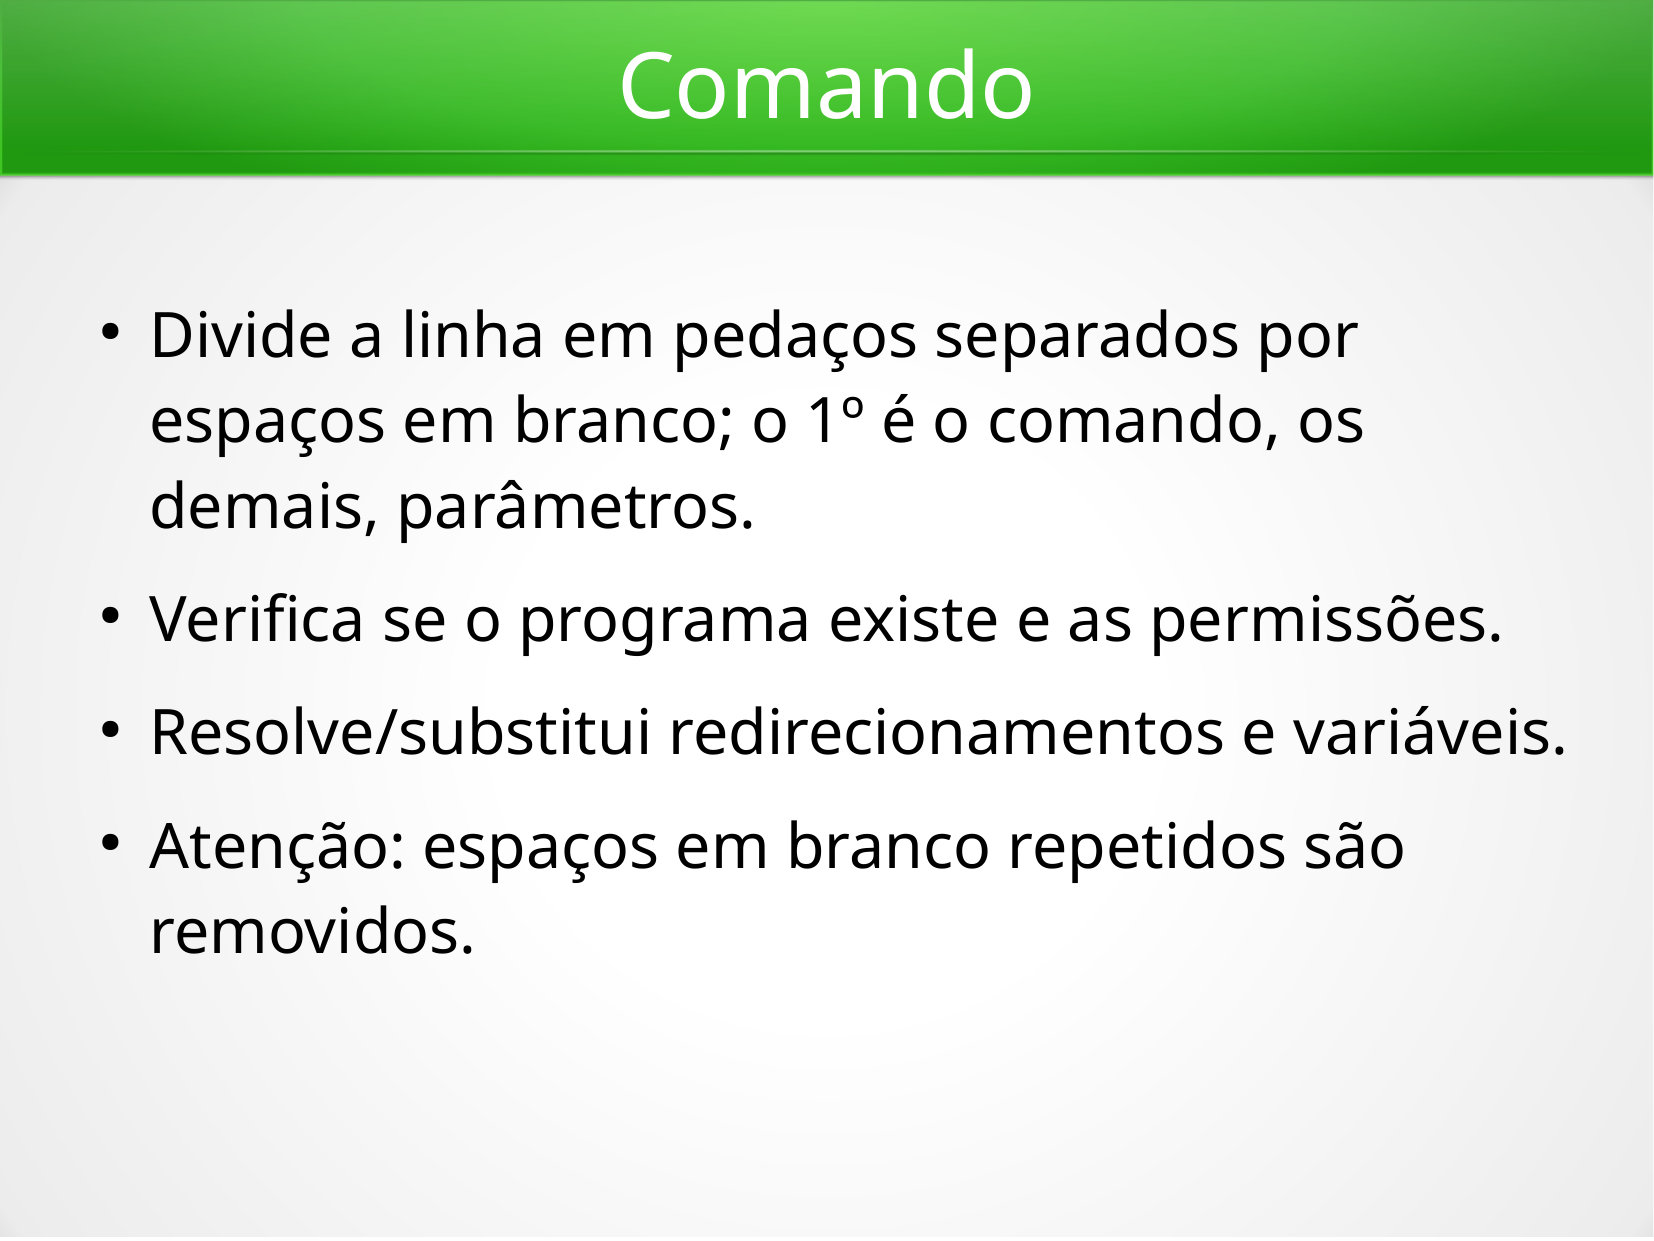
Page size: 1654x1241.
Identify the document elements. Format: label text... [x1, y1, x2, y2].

list Divide a linha em pedaços separados por espaços em branco; o 1º é o comando, os demais, parâmetros. Verifica se o programa existe e as permissões. Resolve/substitui redirecionamentos e variáveis. Atenção: espaços em branco repetidos são removidos. [82, 290, 1571, 1010]
title Comando [82, 11, 1571, 154]
picture [0, 0, 1654, 1237]
